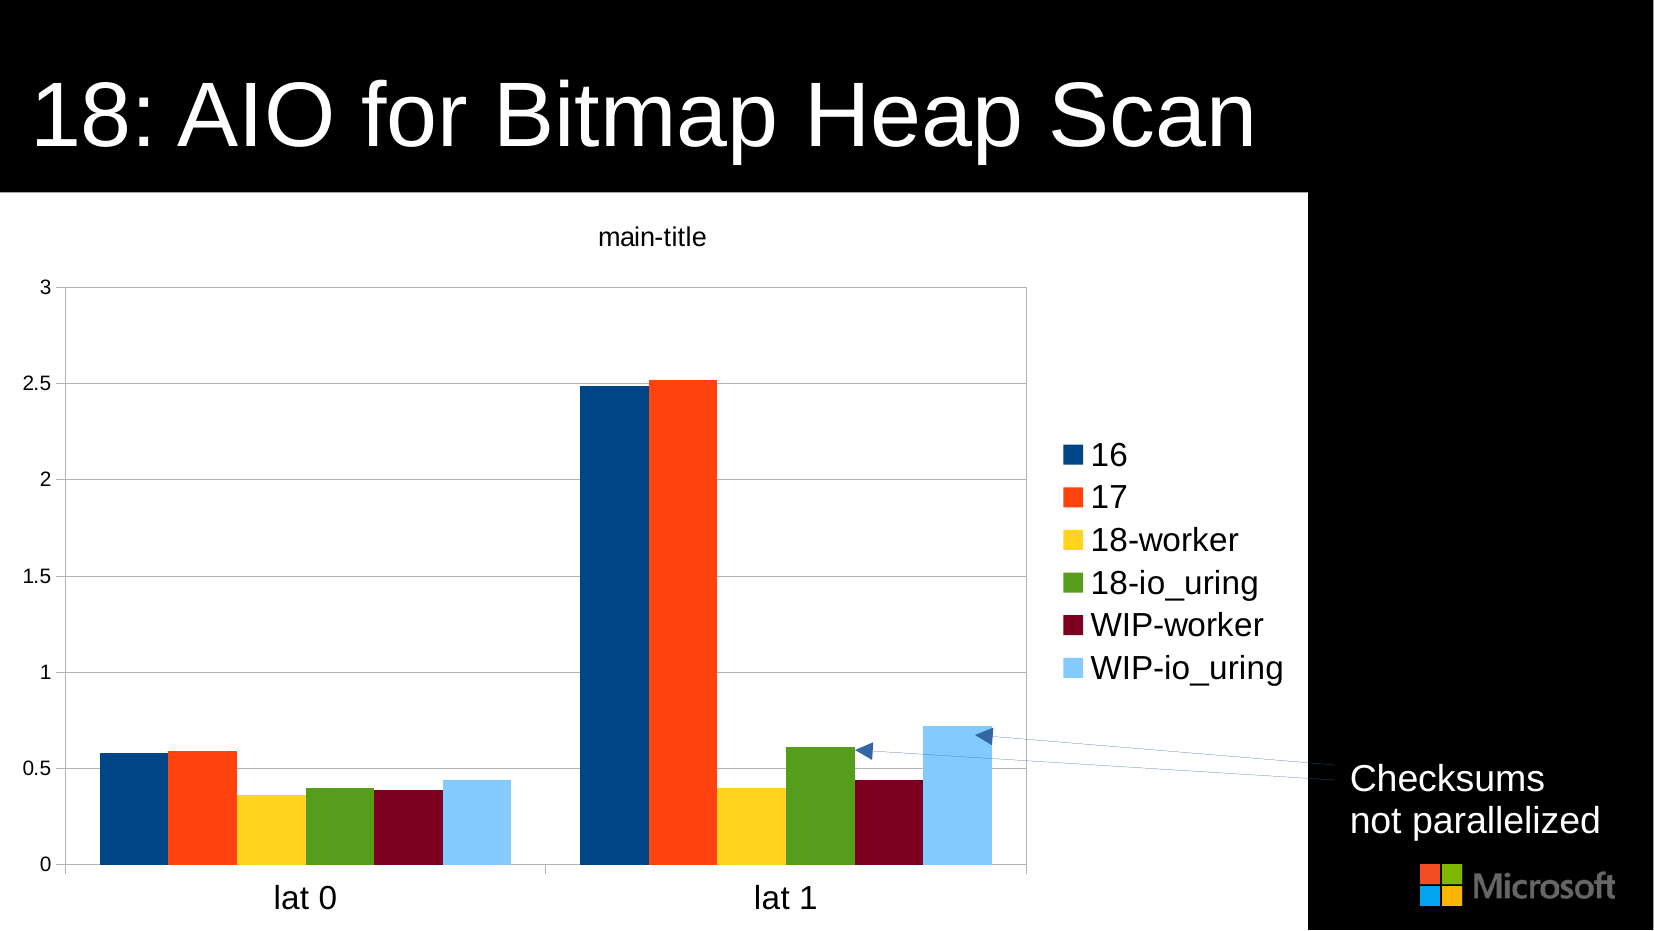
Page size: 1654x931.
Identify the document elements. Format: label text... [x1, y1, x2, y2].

title 18: AIO for Bitmap Heap Scan [30, 37, 1621, 193]
text_box Checksums not parallelized [1335, 750, 1621, 849]
chart [0, 192, 1308, 931]
picture [1420, 864, 1615, 906]
